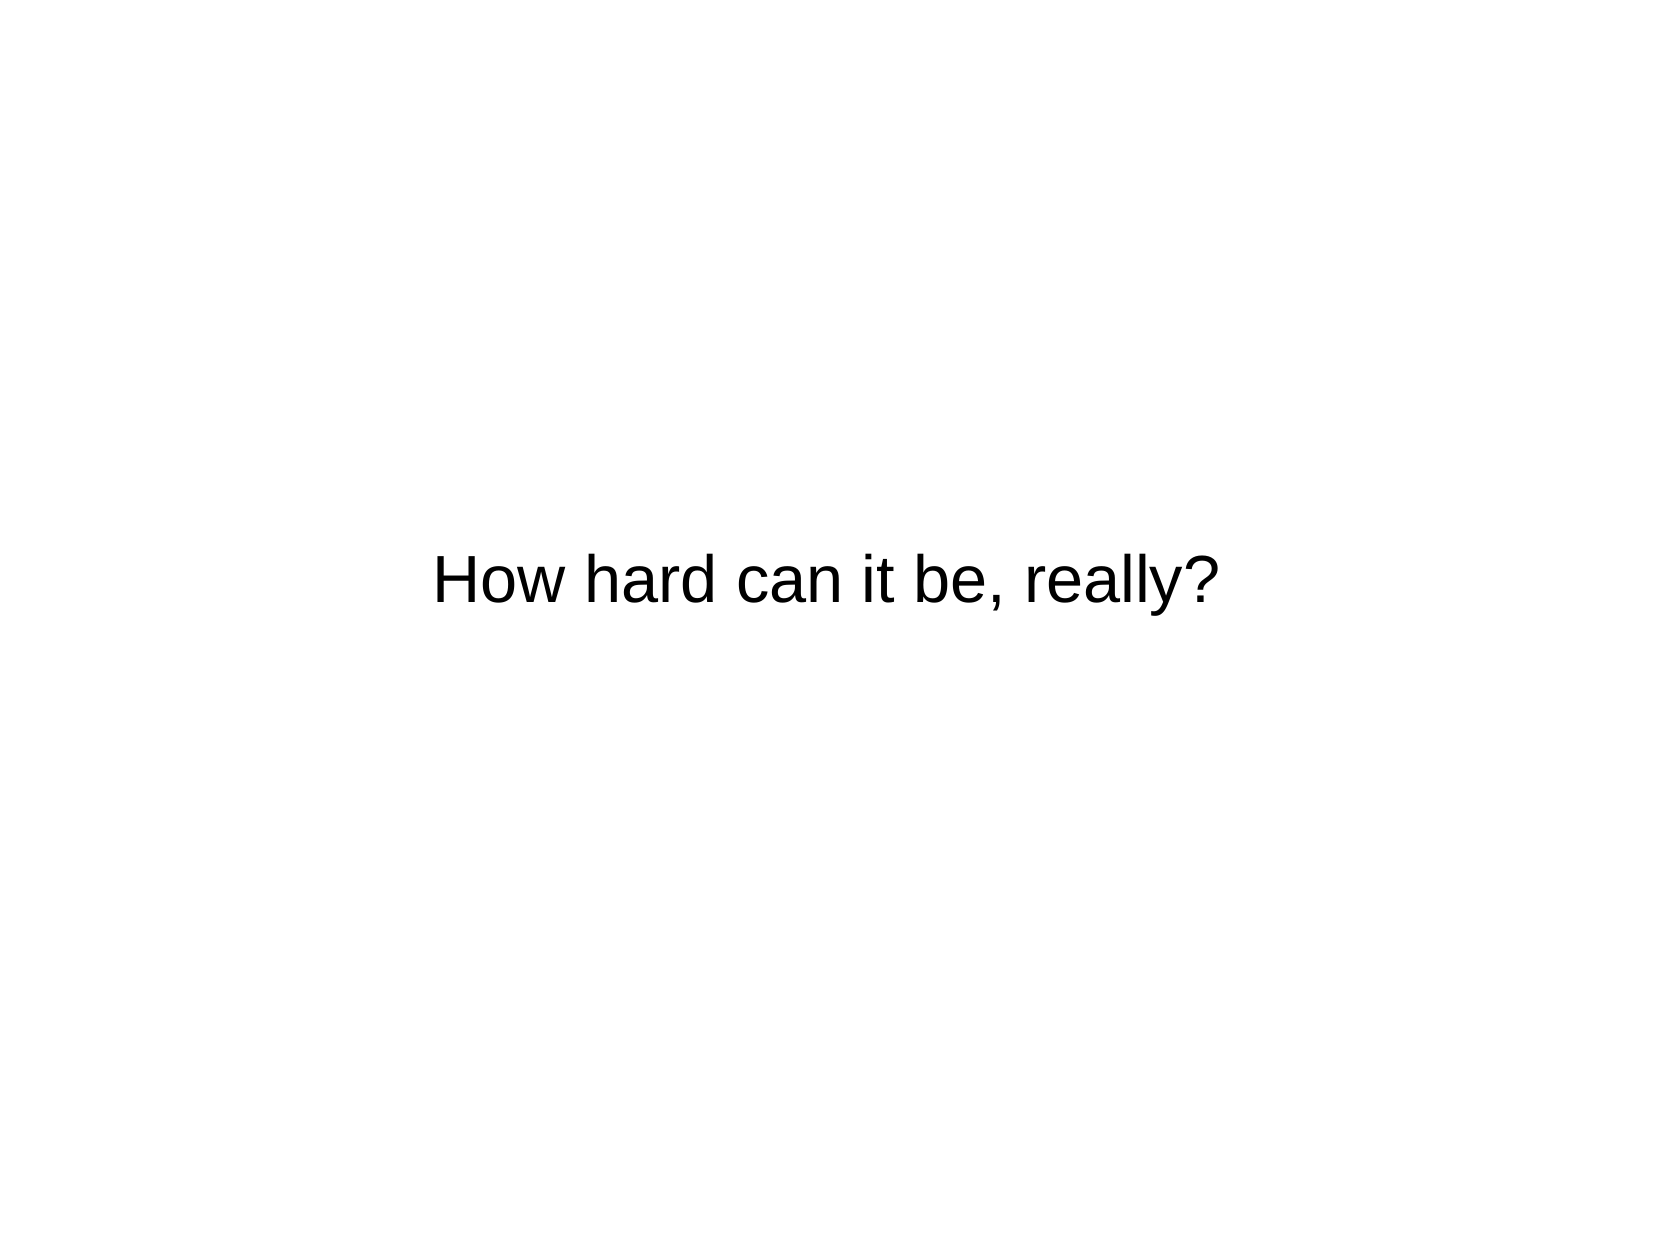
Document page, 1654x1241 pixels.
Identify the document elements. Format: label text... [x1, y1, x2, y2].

subtitle How hard can it be, really? [82, 56, 1571, 1102]
